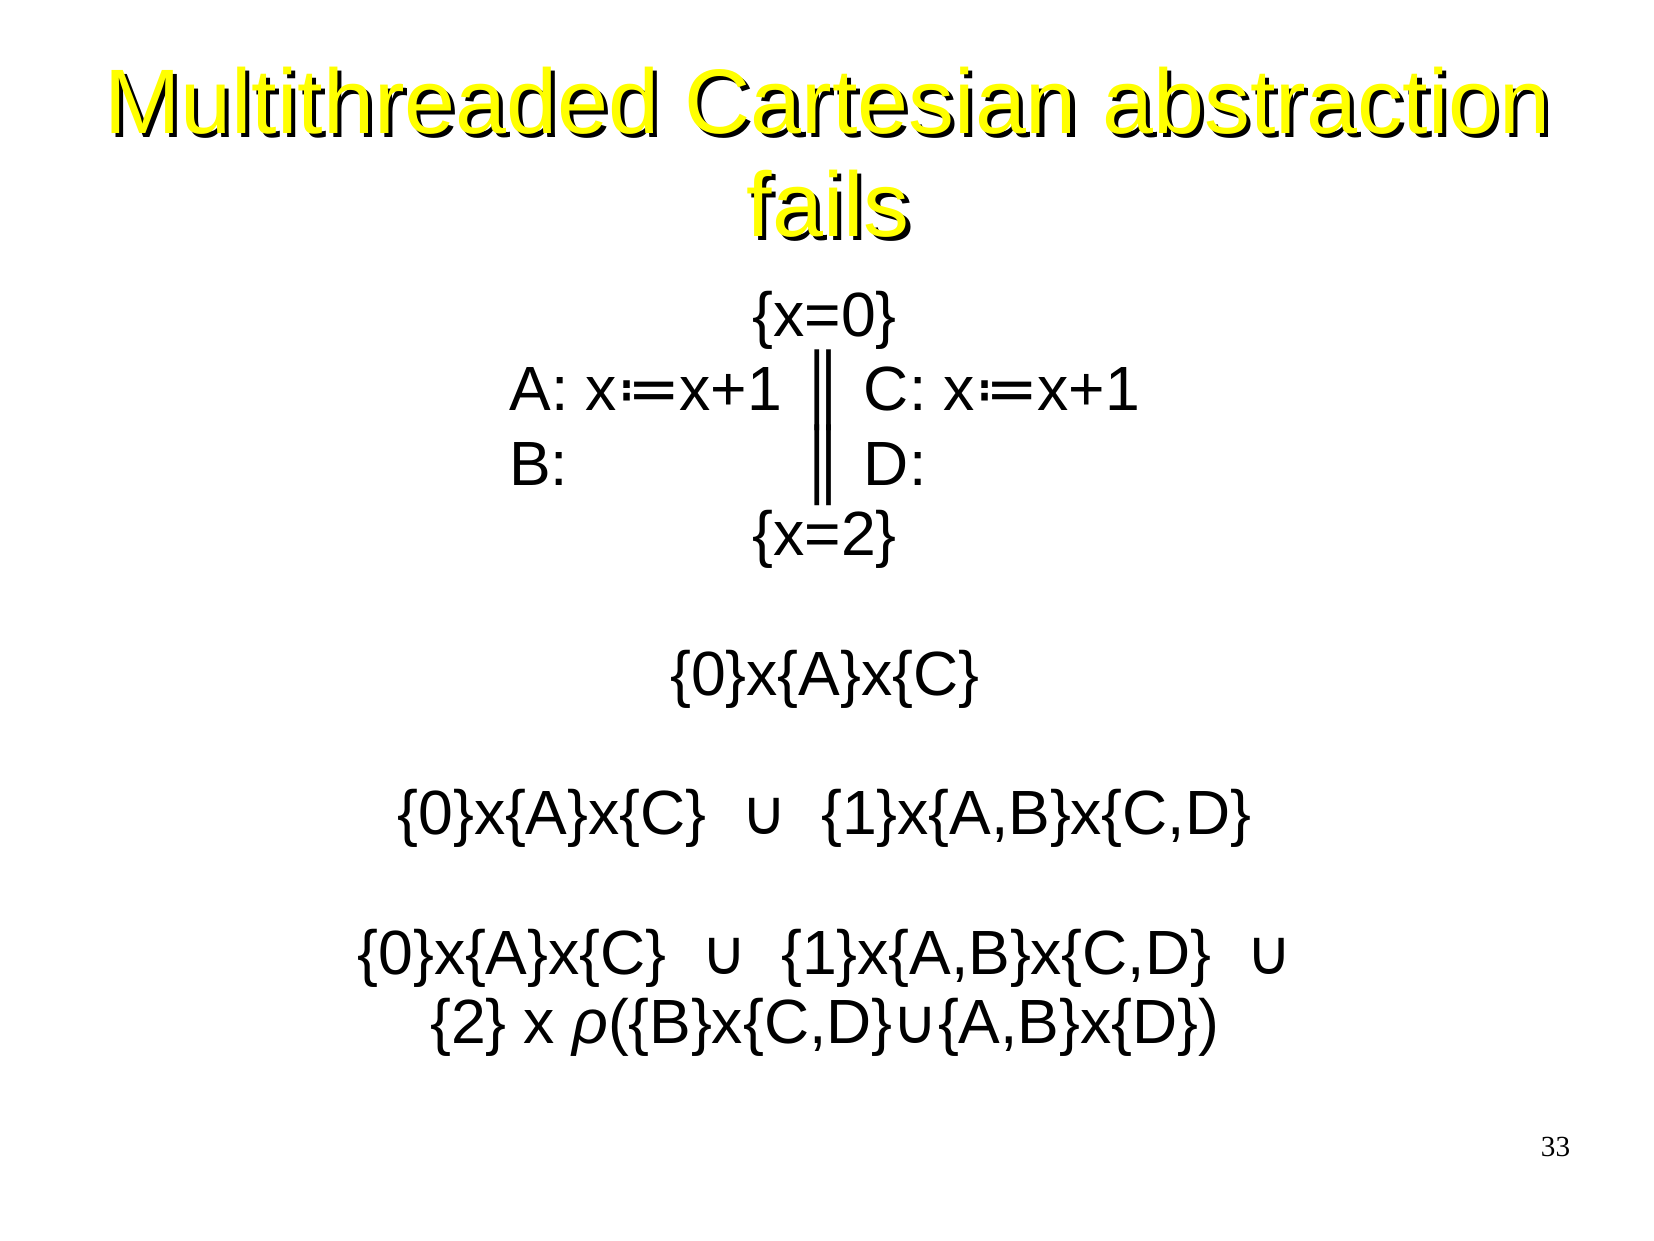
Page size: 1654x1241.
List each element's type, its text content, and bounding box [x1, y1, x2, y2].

title Multithreaded Cartesian abstraction fails [41, 50, 1616, 256]
subtitle {x=0} A: x≔x+1 ║ C: x≔x+1 B: ║ D: {x=2} {0}x{A}x{C} {0}x{A}x{C} ∪ {1}x{A,B}x{C,D} {0}x{A}x{C} ∪ {1}x{A,B}x{C,D} ∪ {2} x ρ({B}x{C,D}∪{A,B}x{D}) [0, 262, 1650, 1215]
